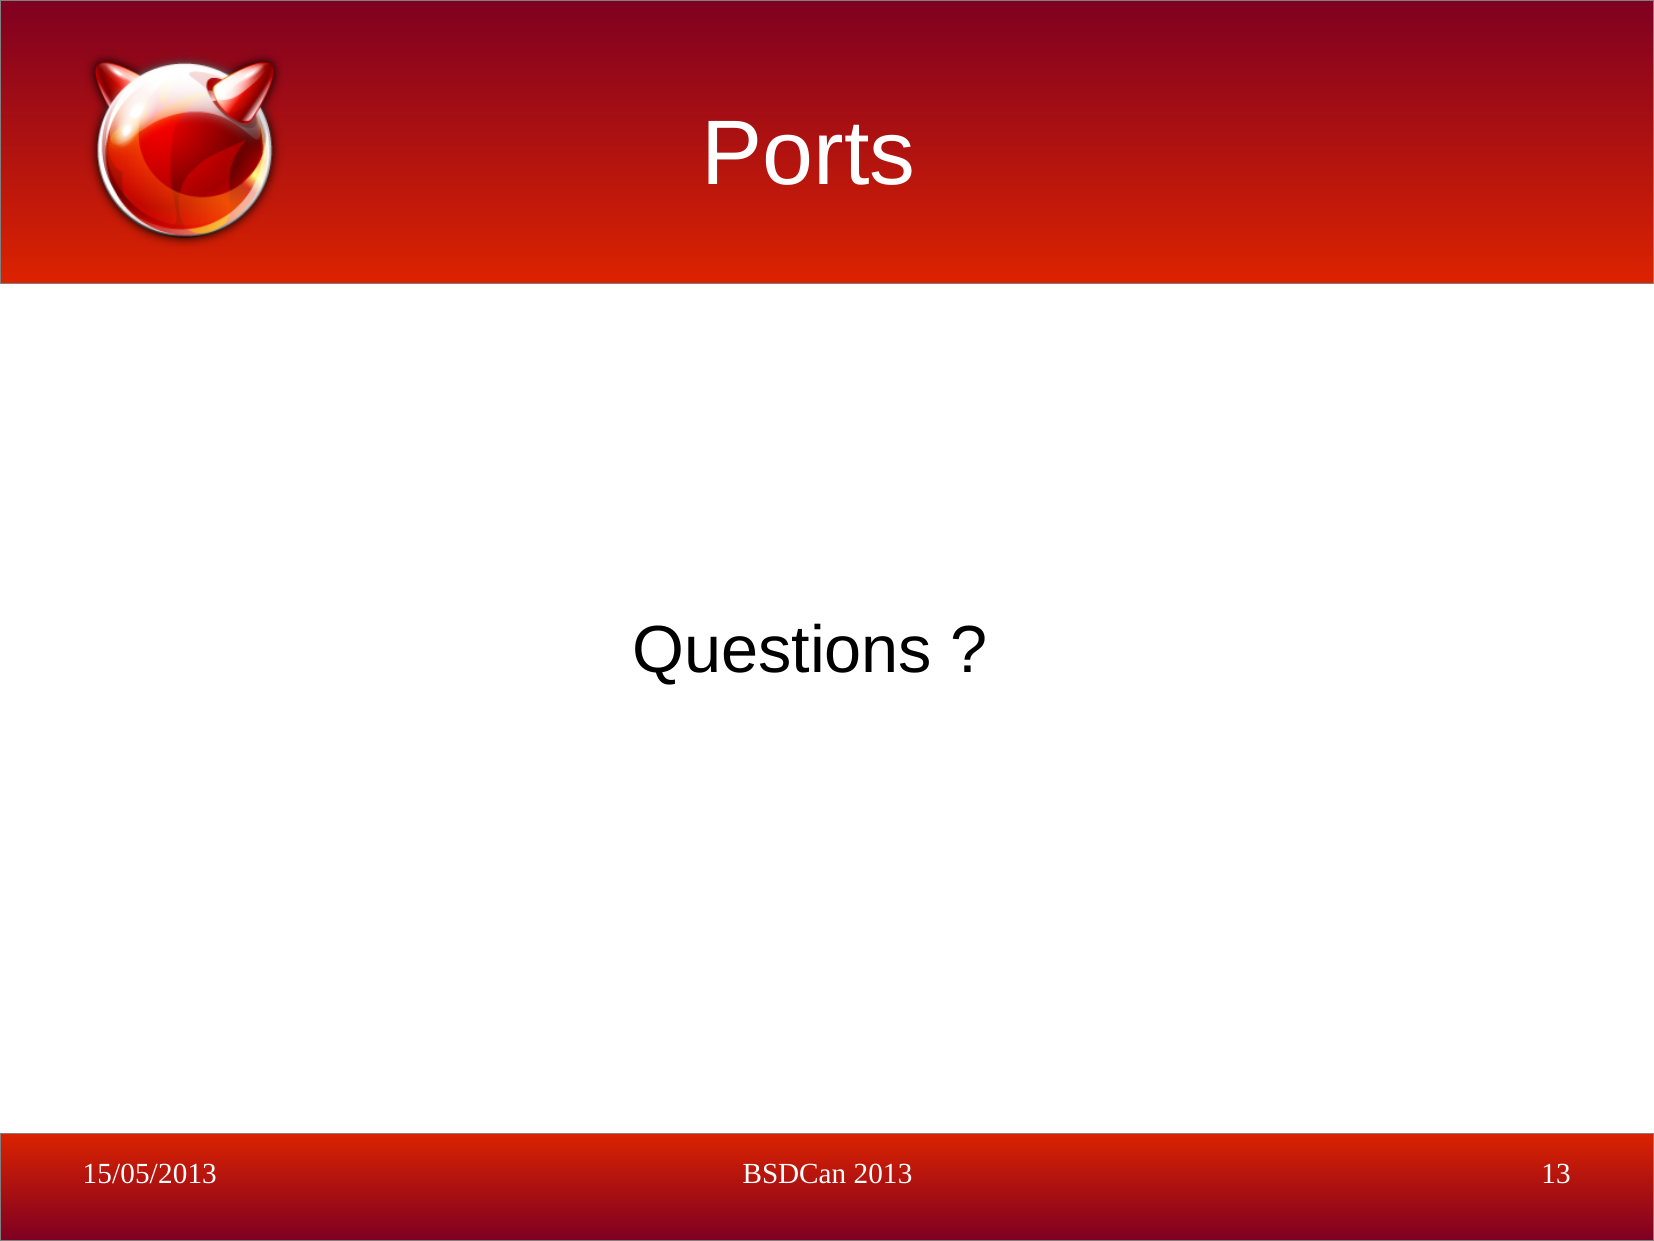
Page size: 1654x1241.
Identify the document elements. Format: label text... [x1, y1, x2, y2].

subtitle Questions ? [82, 290, 1538, 1010]
title Ports [82, 49, 1536, 257]
